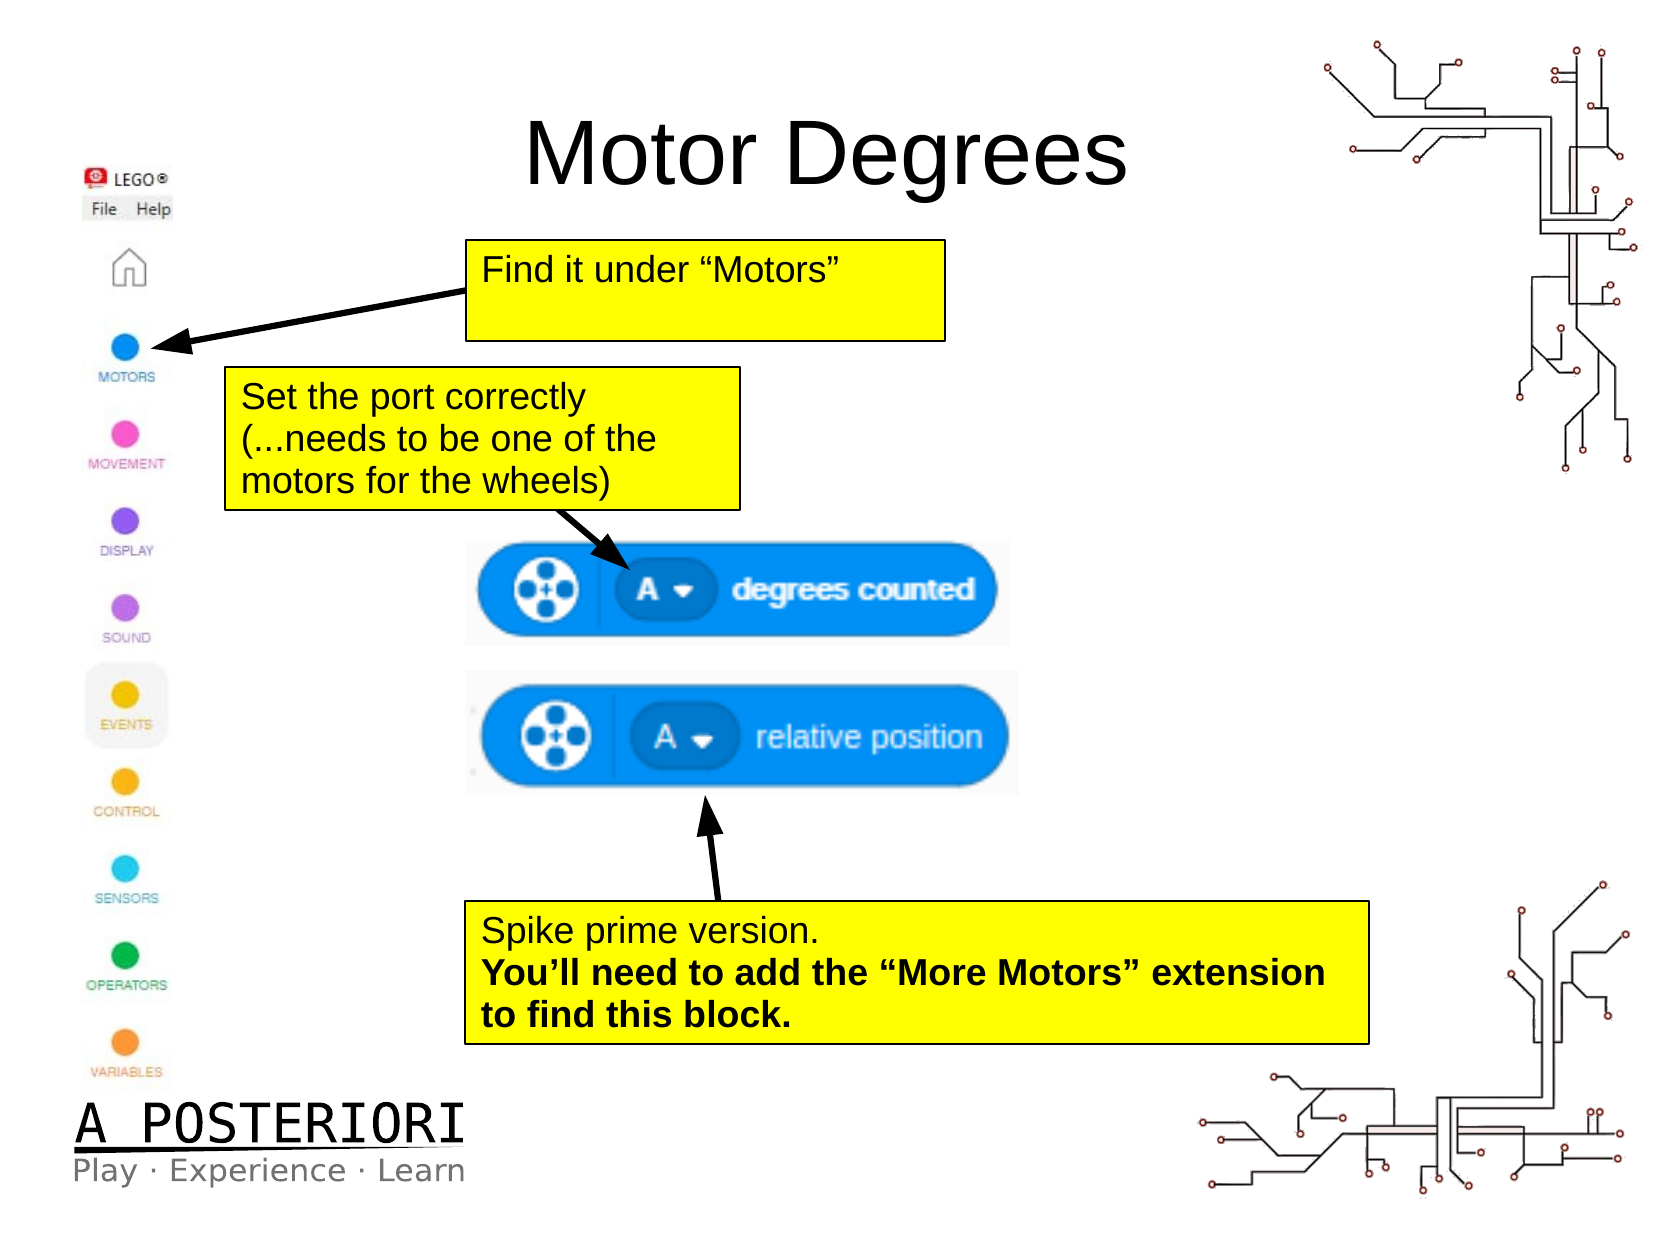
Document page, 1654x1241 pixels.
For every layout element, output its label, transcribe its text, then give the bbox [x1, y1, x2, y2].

picture [82, 164, 173, 1096]
text_box Set the port correctly (...needs to be one of the motors for the wheels) [225, 367, 740, 511]
picture [1177, 863, 1635, 1200]
text_box Spike prime version. You’ll need to add the “More Motors” extension to find this block. [465, 901, 1370, 1044]
picture [465, 670, 1019, 796]
picture [465, 540, 1010, 646]
picture [1305, 35, 1643, 495]
text_box Find it under “Motors” [465, 240, 946, 341]
title Motor Degrees [82, 49, 1571, 257]
